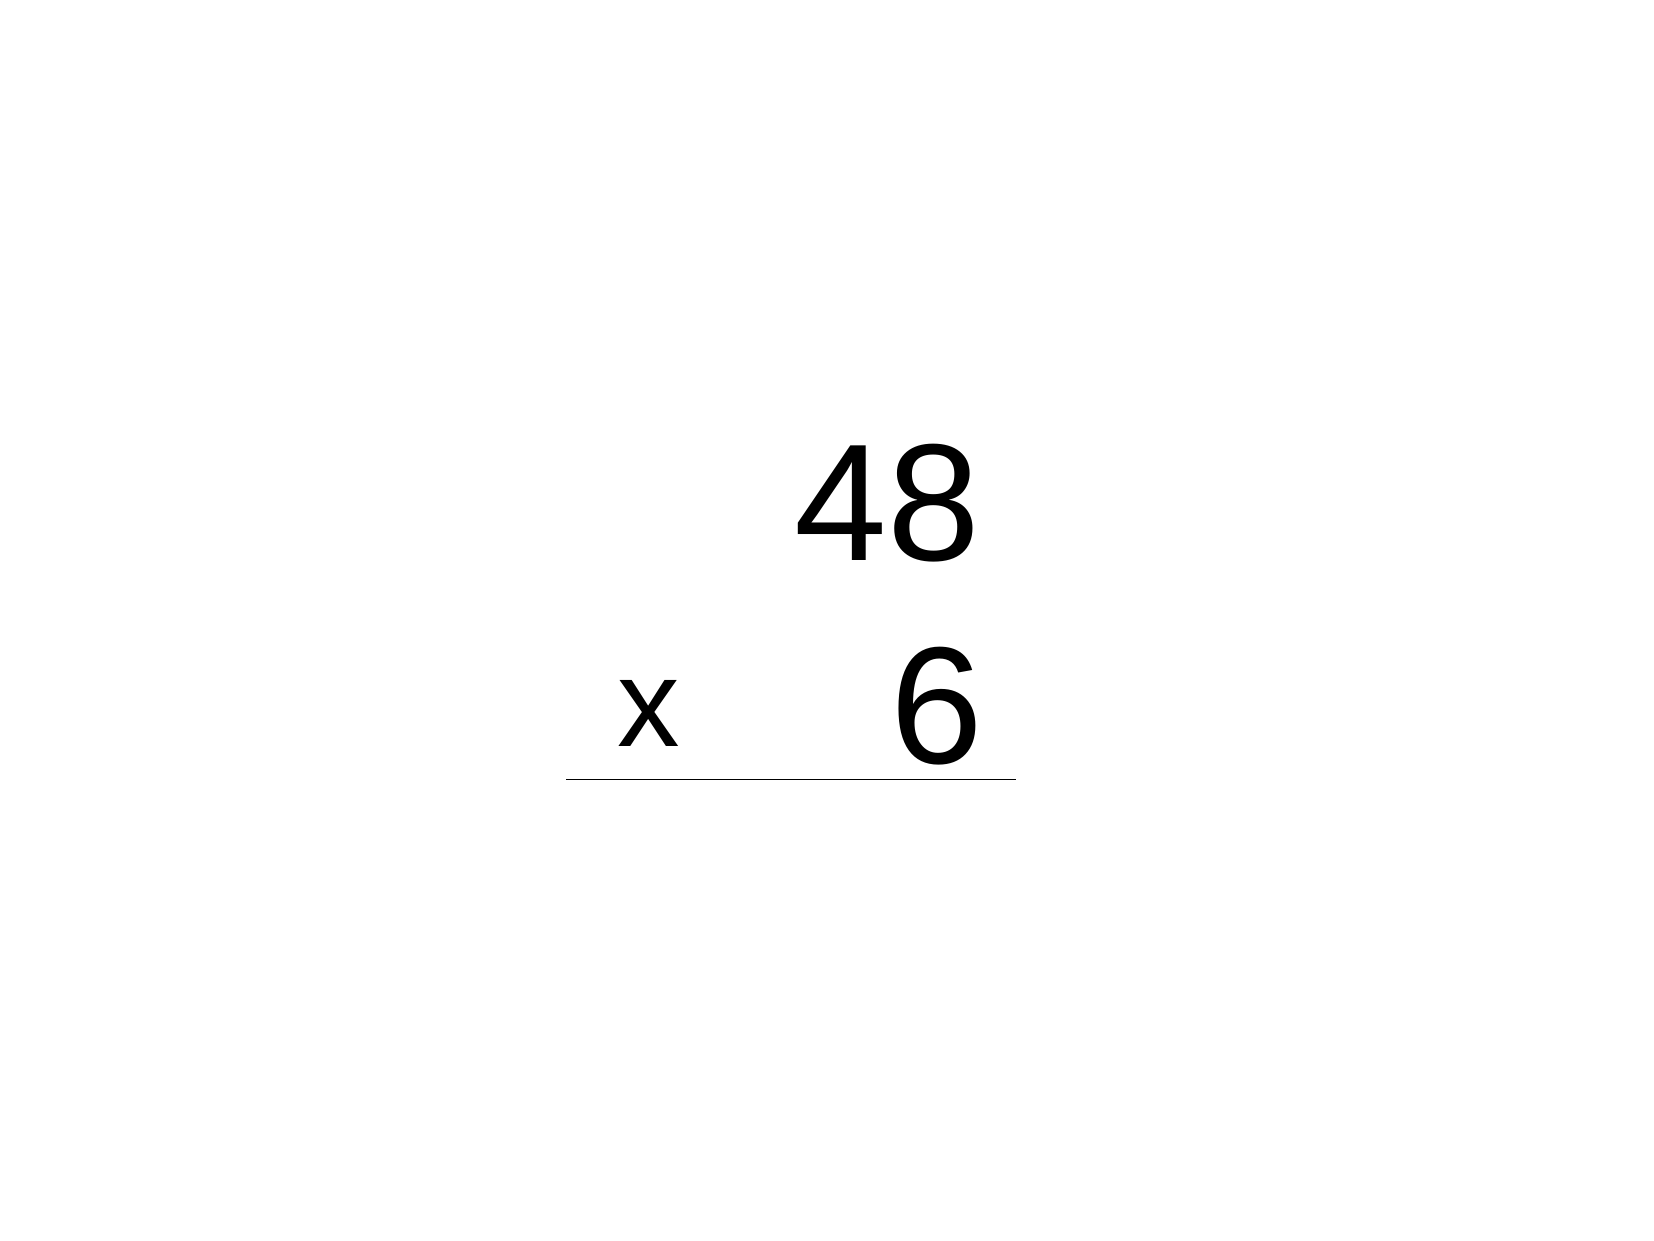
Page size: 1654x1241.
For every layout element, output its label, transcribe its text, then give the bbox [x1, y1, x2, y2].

text_box x [602, 625, 745, 779]
text_box 6 [875, 605, 1029, 807]
text_box 48 [779, 401, 1004, 603]
